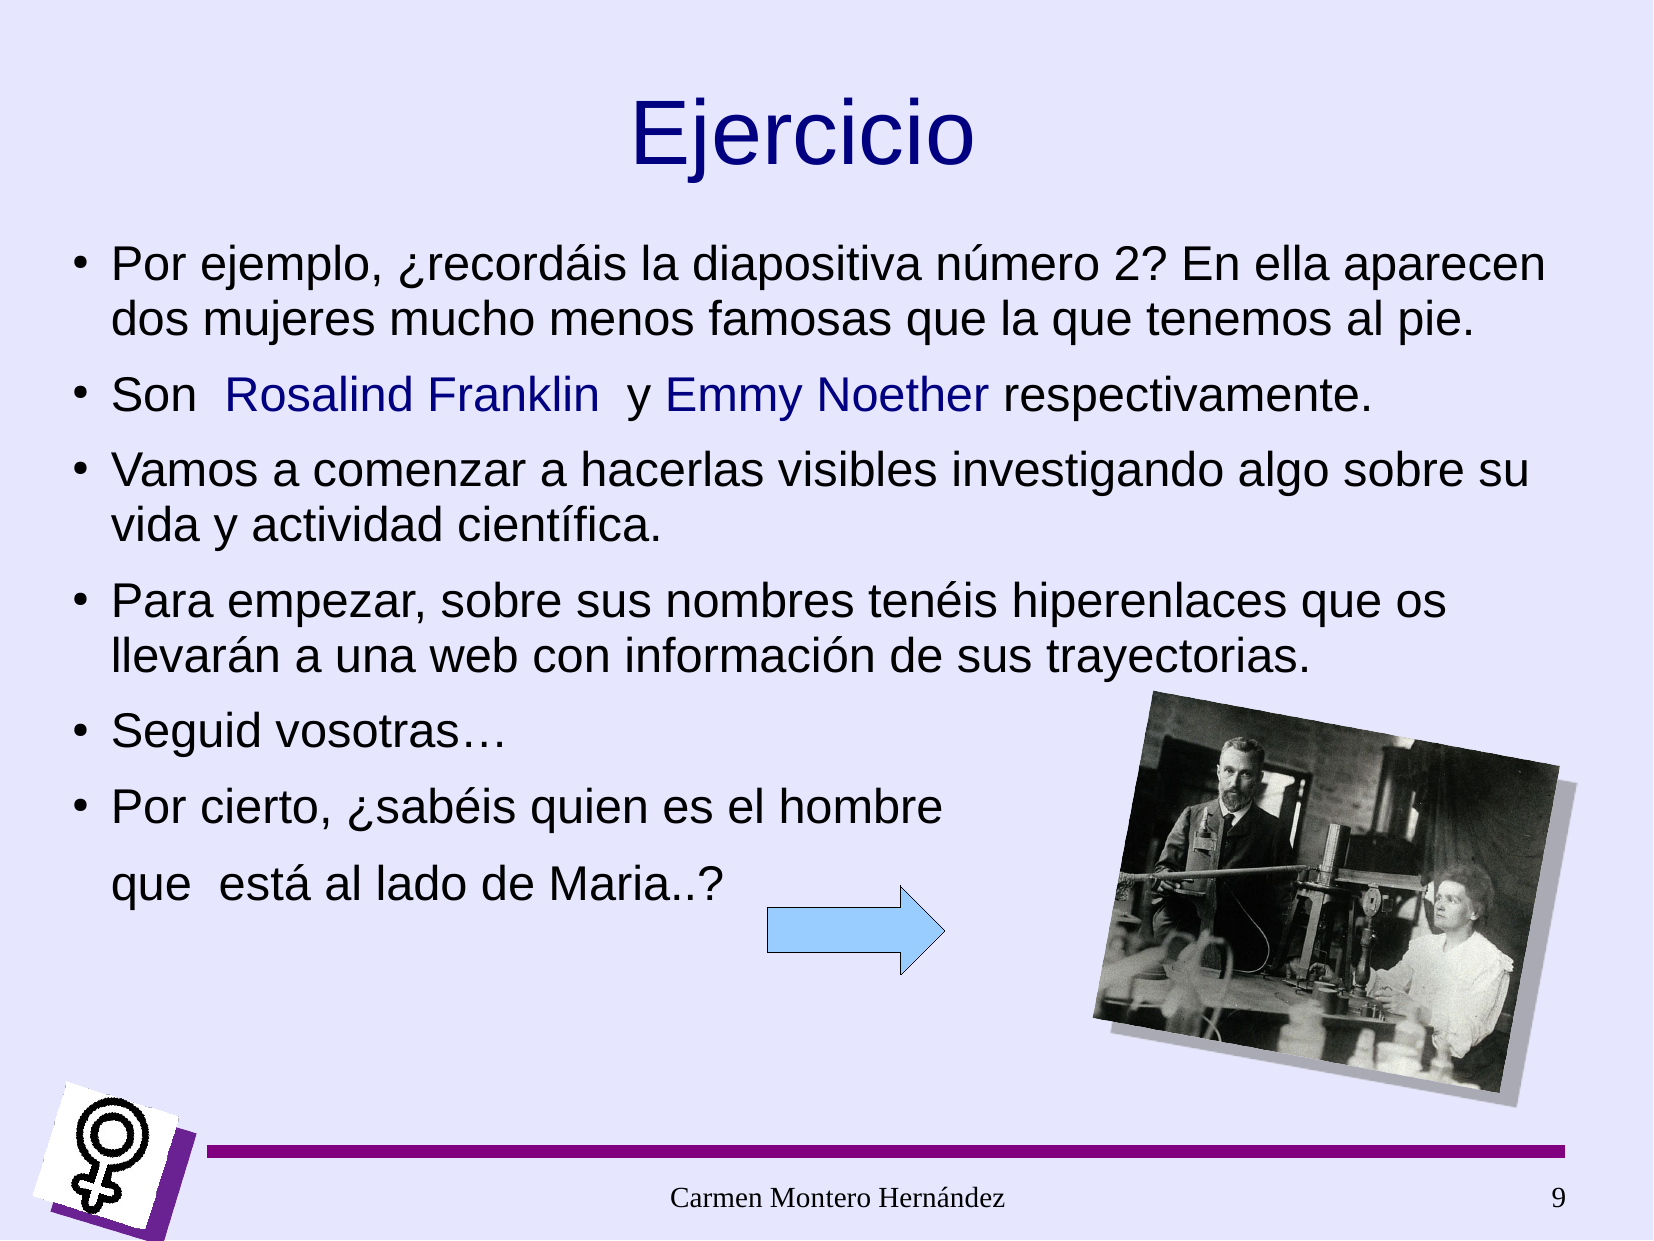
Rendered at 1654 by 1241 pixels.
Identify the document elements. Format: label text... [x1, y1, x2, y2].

title Ejercicio [59, 29, 1548, 236]
text_box [767, 885, 945, 975]
picture [32, 1081, 179, 1229]
list Por ejemplo, ¿recordáis la diapositiva número 2? En ella aparecen dos mujeres mucho menos famosas que la que tenemos al pie. Son Rosalind Franklin y Emmy Noether respectivamente. Vamos a comenzar a hacerlas visibles investigando algo sobre su vida y actividad científica. Para empezar, sobre sus nombres tenéis hiperenlaces que os llevarán a una web con información de sus trayectorias. Seguid vosotras… Por cierto, ¿sabéis quien es el hombre que está al lado de Maria..? [59, 236, 1548, 956]
picture [1092, 690, 1560, 1093]
